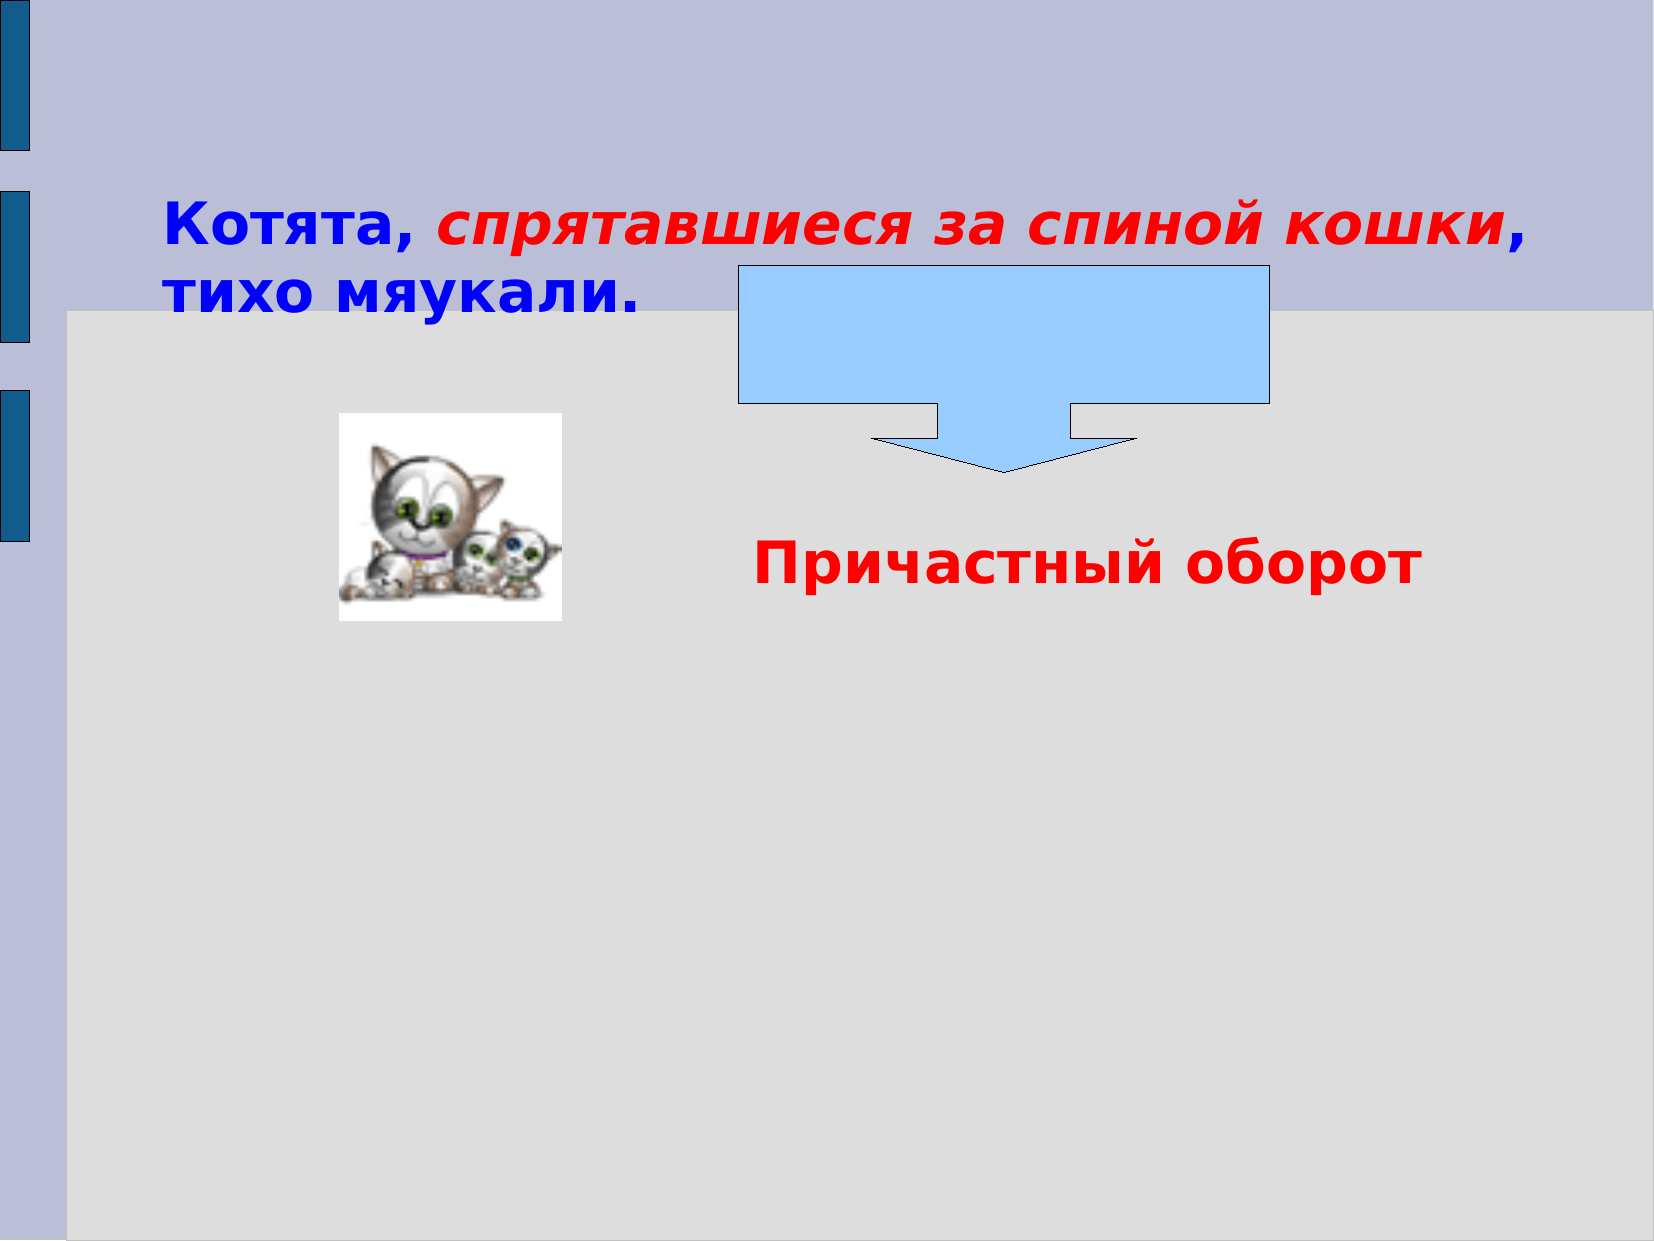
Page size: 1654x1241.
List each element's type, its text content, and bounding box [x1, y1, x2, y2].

text_box Котята, спрятавшиеся за спиной кошки, тихо мяукали. Причастный оборот [147, 47, 1565, 1241]
picture [339, 413, 562, 621]
text_box [738, 265, 1270, 473]
